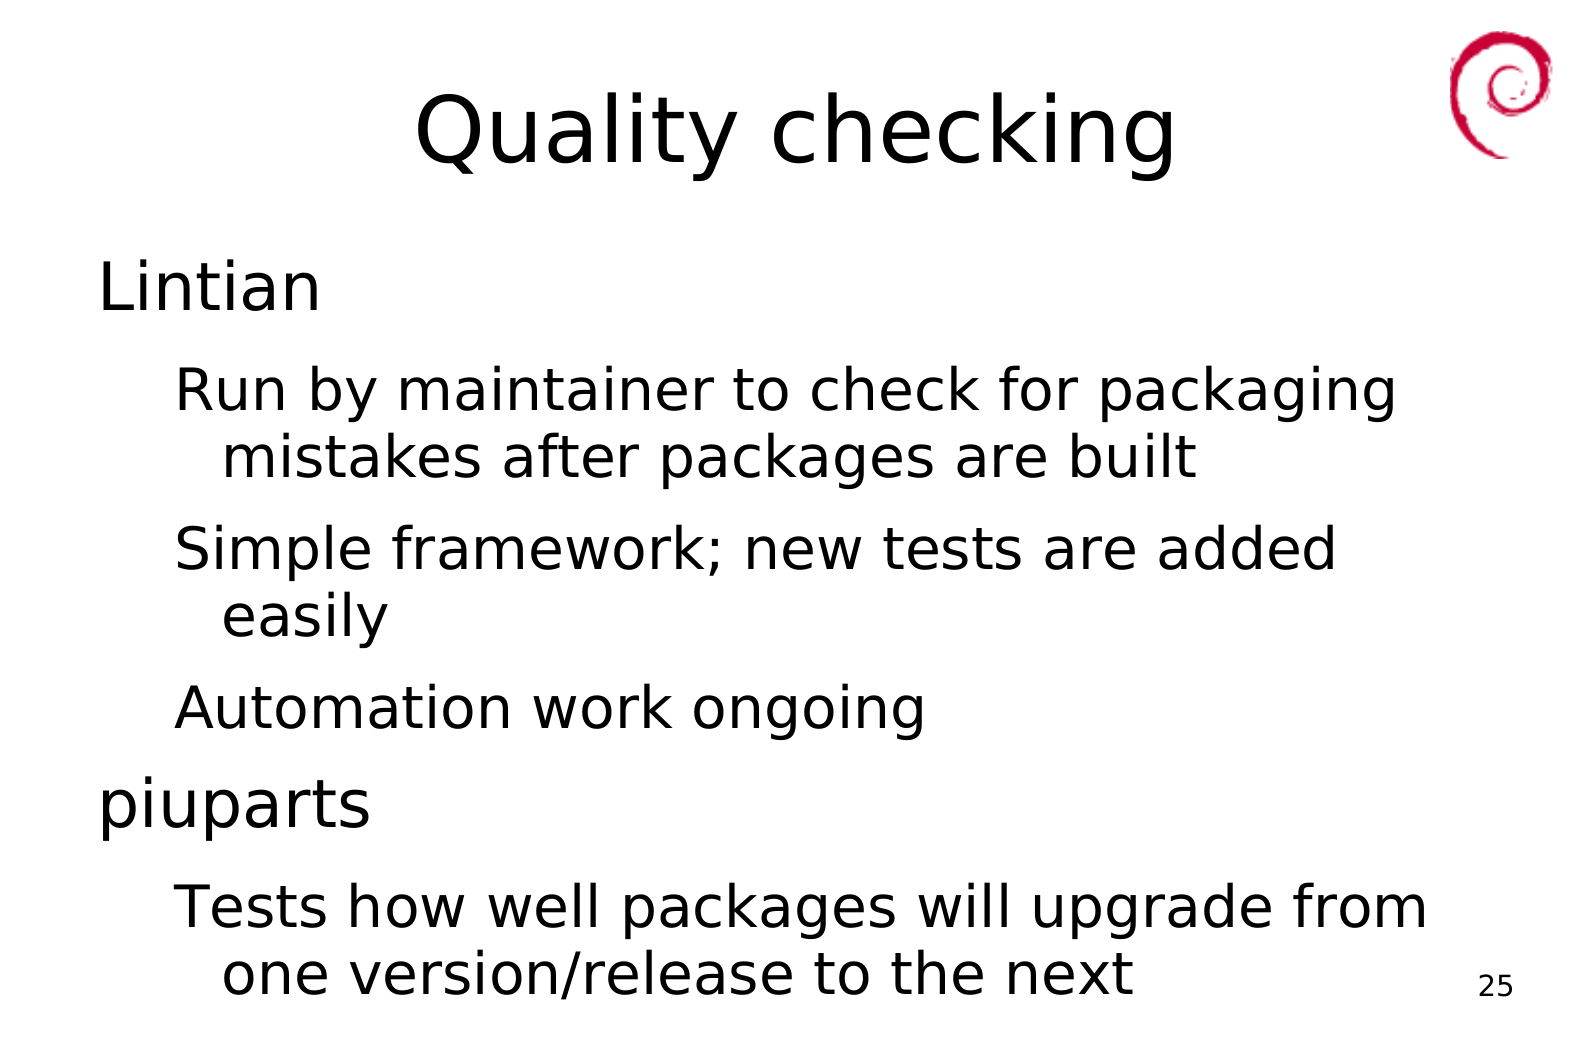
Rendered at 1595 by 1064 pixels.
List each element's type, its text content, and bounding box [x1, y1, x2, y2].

title Quality checking [79, 42, 1515, 221]
list Lintian Run by maintainer to check for packaging mistakes after packages are built Simple framework; new tests are added easily Automation work ongoing piuparts Tests how well packages will upgrade from one version/release to the next [79, 248, 1515, 1009]
picture [1450, 31, 1555, 159]
